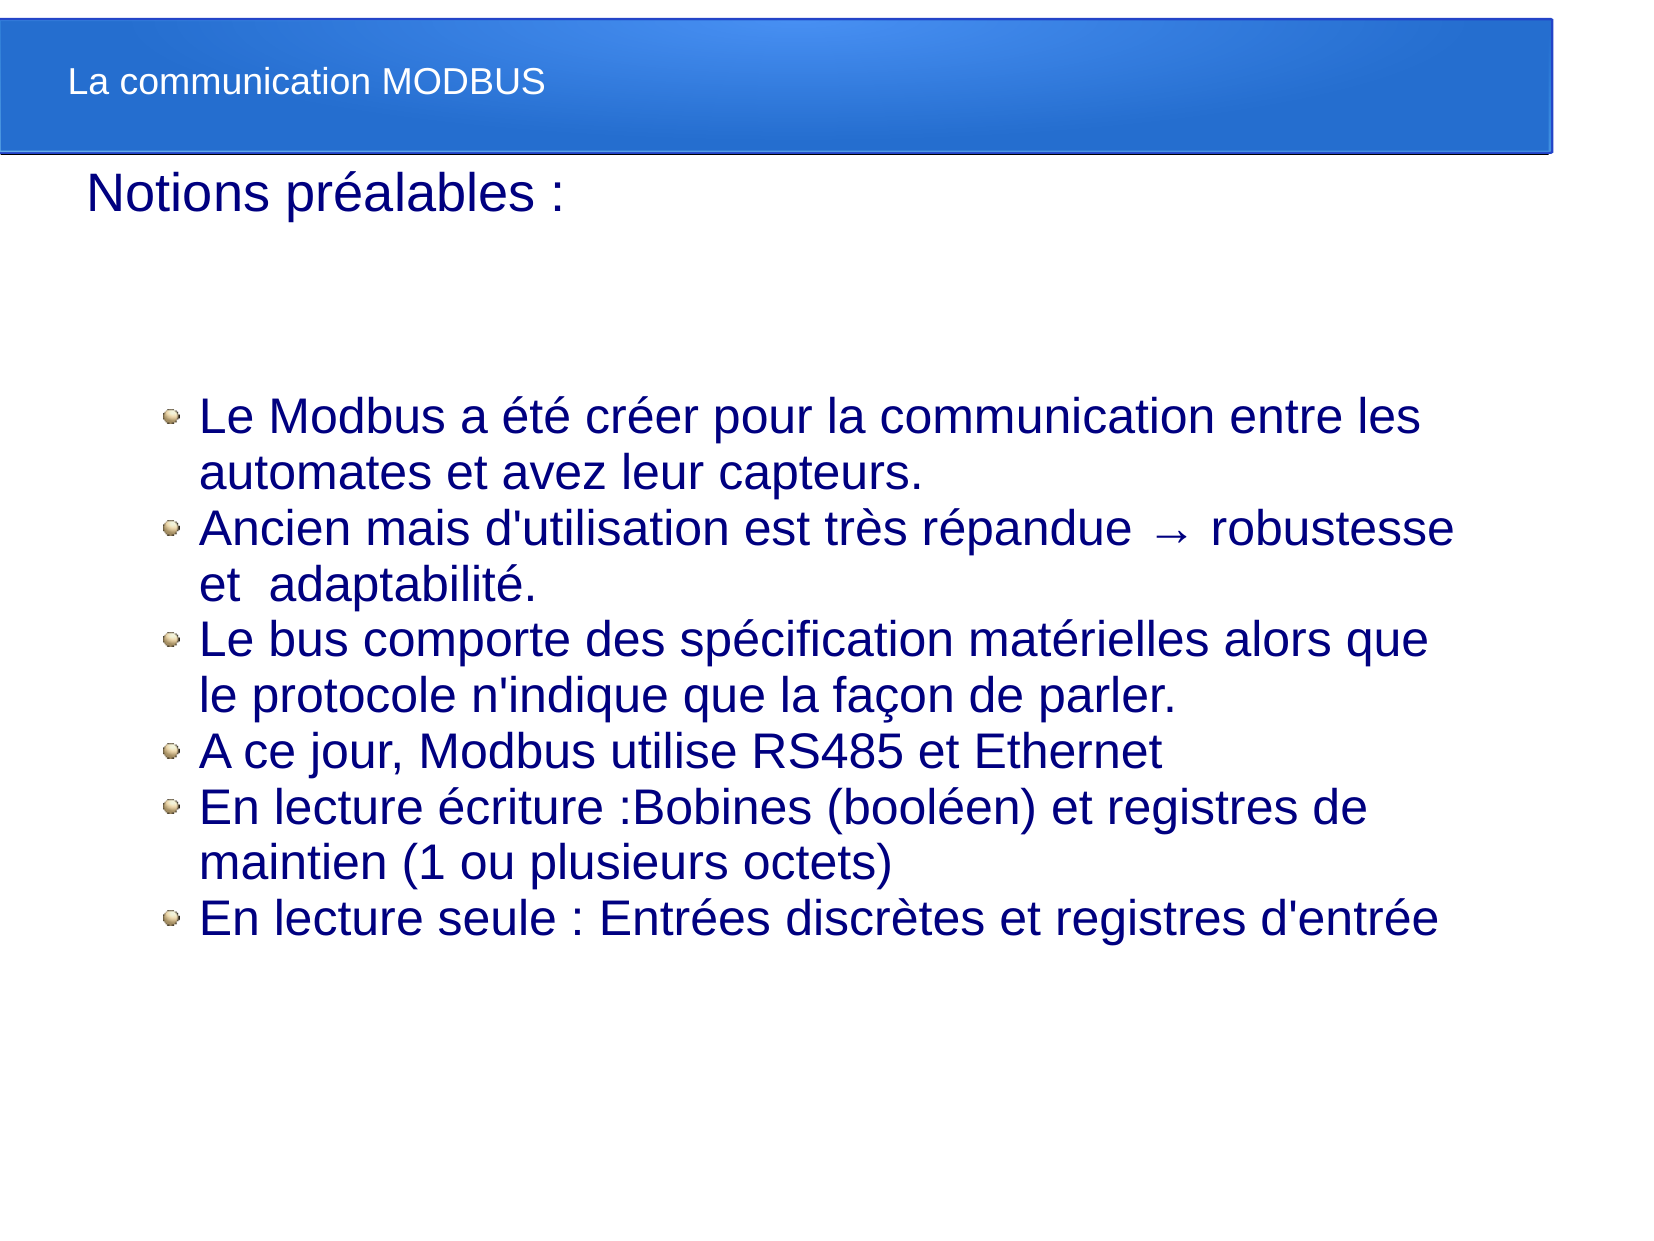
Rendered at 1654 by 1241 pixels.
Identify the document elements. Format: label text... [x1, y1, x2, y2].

text_box La communication MODBUS [53, 53, 562, 111]
text_box Notions préalables : [71, 155, 611, 231]
text_box Le Modbus a été créer pour la communication entre les automates et avez leur capteurs. Ancien mais d'utilisation est très répandue → robustesse et adaptabilité. Le bus comporte des spécification matérielles alors que le protocole n'indique que la façon de parler. A ce jour, Modbus utilise RS485 et Ethernet En lecture écriture :Bobines (booléen) et registres de maintien (1 ou plusieurs octets) En lecture seule : Entrées discrètes et registres d'entrée [148, 381, 1479, 954]
